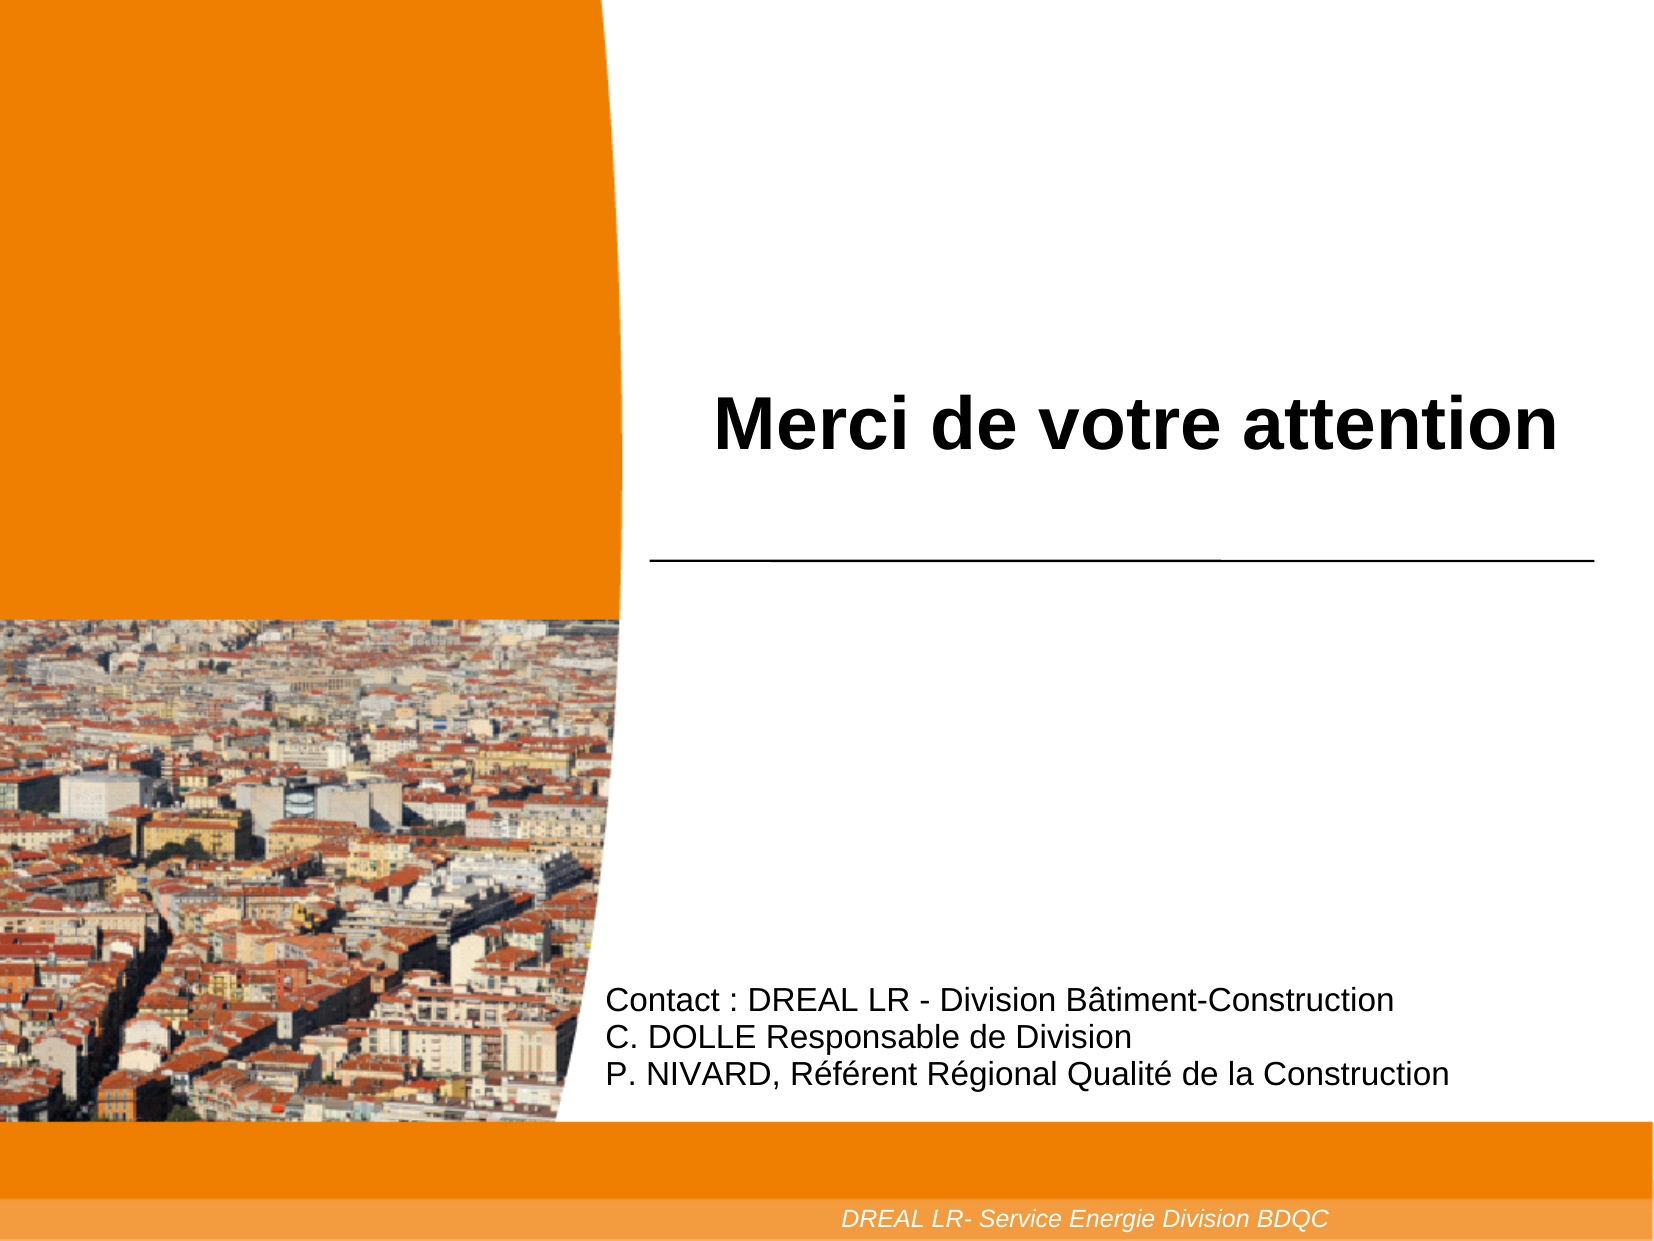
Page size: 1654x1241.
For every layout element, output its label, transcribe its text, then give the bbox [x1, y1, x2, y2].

text_box Merci de votre attention [620, 88, 1654, 536]
picture [0, 0, 1654, 1241]
text_box Contact : DREAL LR - Division Bâtiment-Construction C. DOLLE Responsable de Division P. NIVARD, Référent Régional Qualité de la Construction [590, 974, 1654, 1101]
text_box DREAL LR- Service Energie Division BDQC [826, 1197, 1654, 1241]
